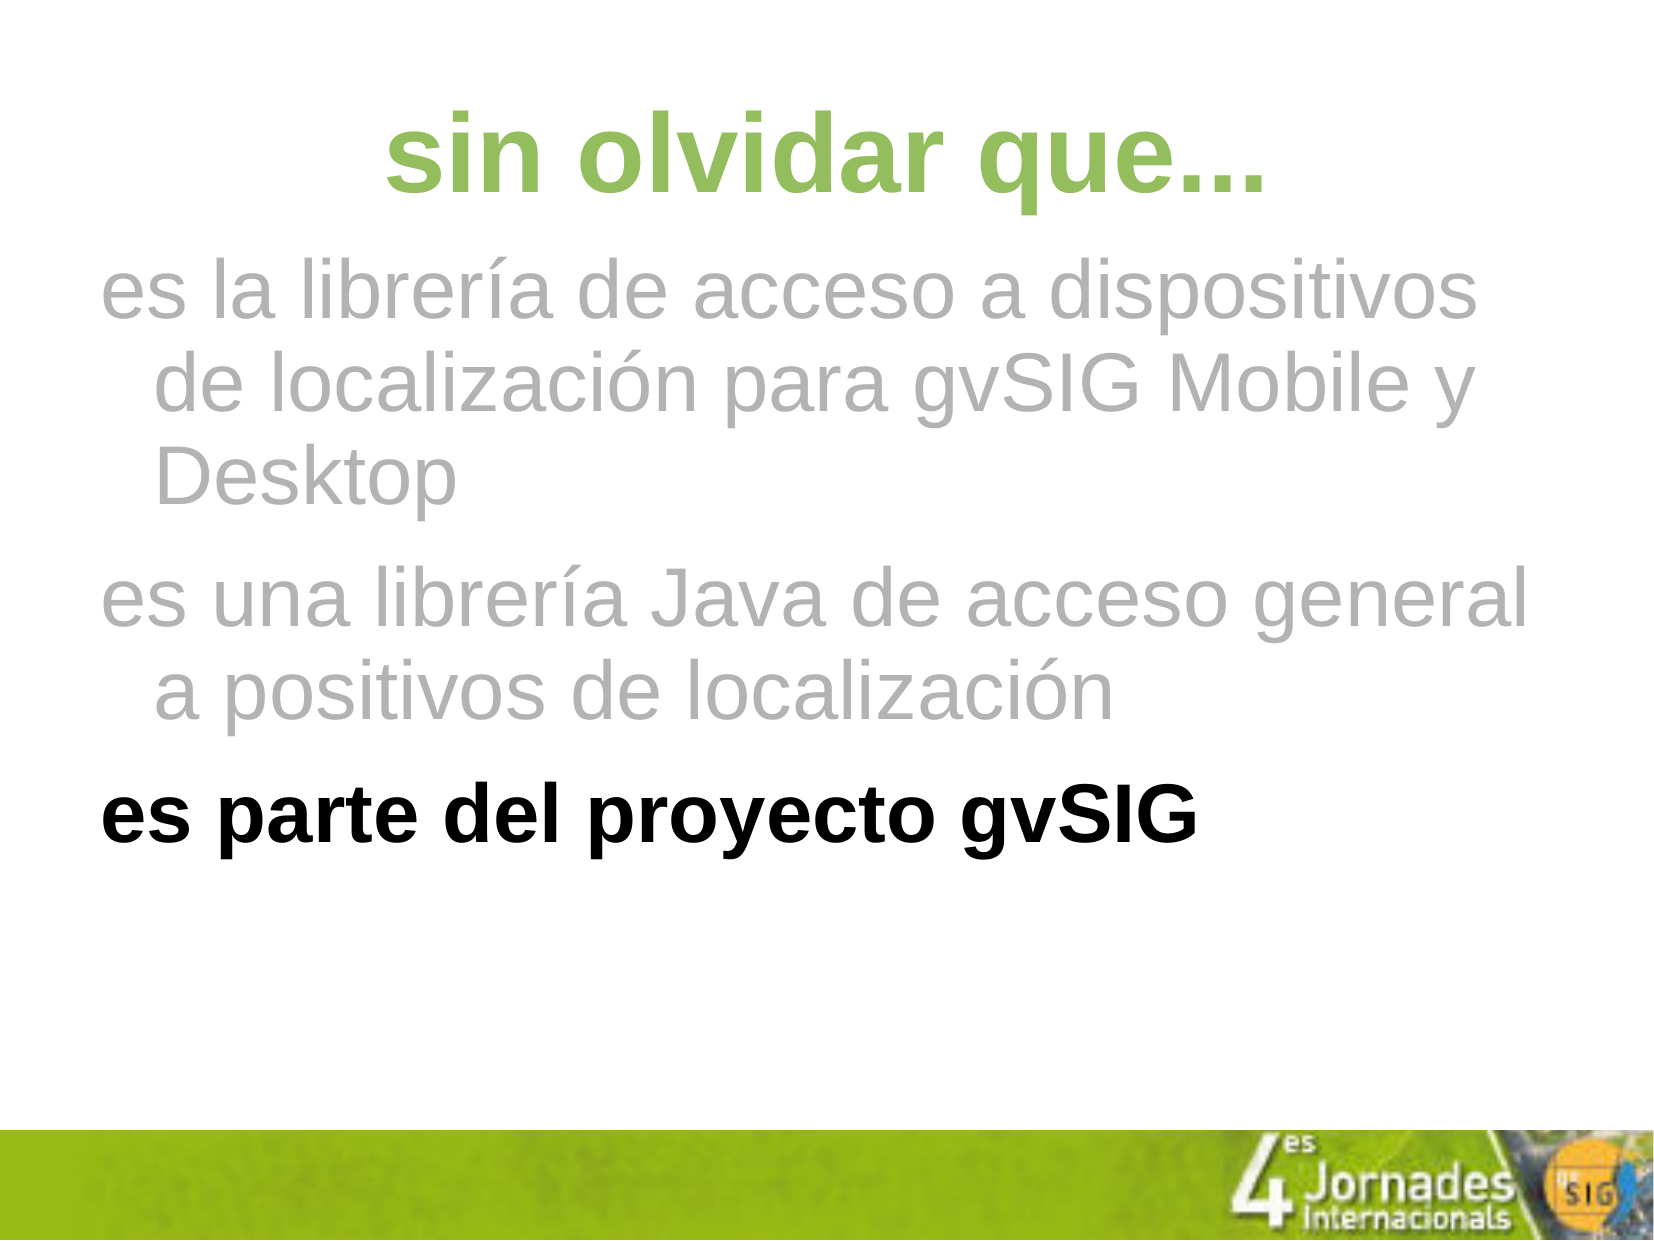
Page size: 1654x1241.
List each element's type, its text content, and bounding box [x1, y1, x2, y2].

picture [0, 1130, 1654, 1240]
title sin olvidar que... [82, 49, 1571, 242]
list es la librería de acceso a dispositivos de localización para gvSIG Mobile y Desktop es una librería Java de acceso general a positivos de localización es parte del proyecto gvSIG [82, 242, 1571, 1062]
